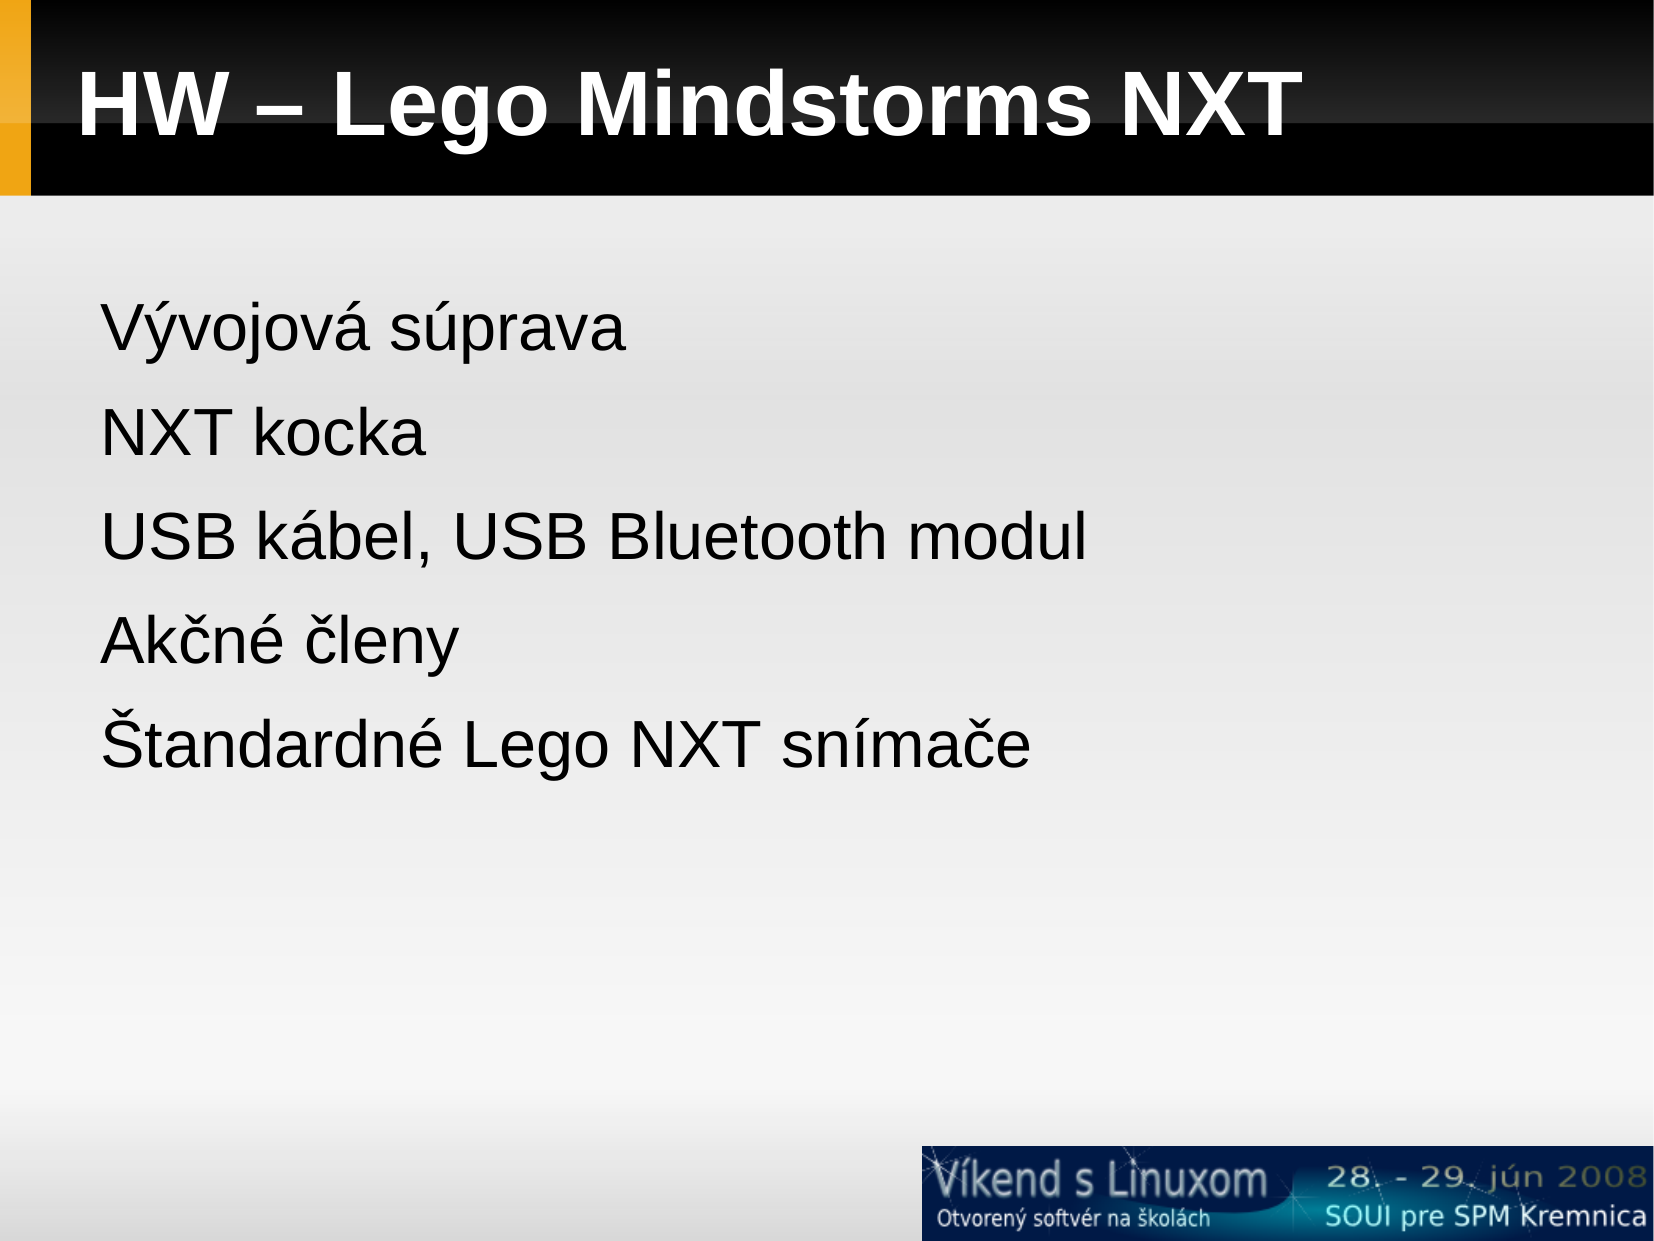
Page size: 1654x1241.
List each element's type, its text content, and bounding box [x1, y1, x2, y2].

title HW – Lego Mindstorms NXT [76, 0, 1565, 208]
picture [0, 0, 1654, 1241]
list Vývojová súprava NXT kocka USB kábel, USB Bluetooth modul Akčné členy Štandardné Lego NXT snímače [82, 290, 1571, 1109]
